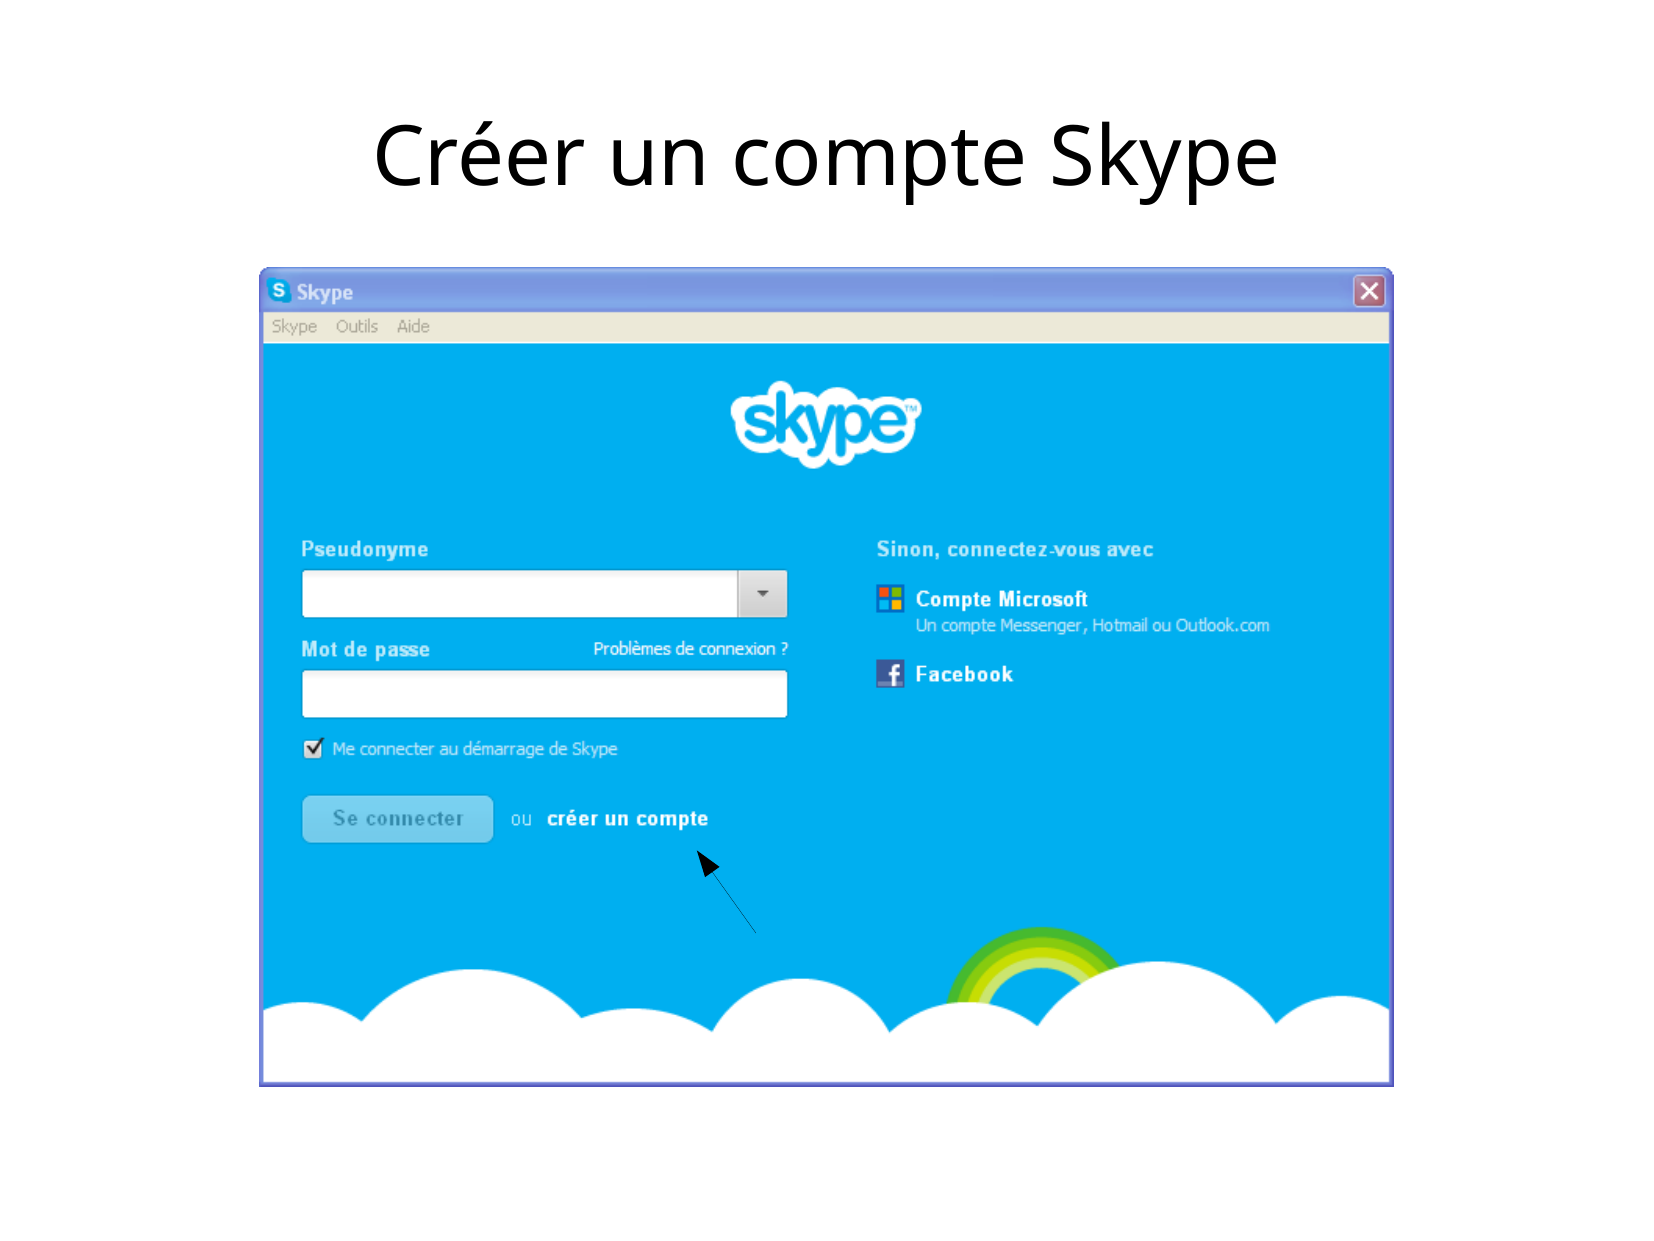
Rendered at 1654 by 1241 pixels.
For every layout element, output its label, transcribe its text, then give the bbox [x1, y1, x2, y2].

title Créer un compte Skype [82, 49, 1571, 257]
picture [259, 267, 1394, 1087]
